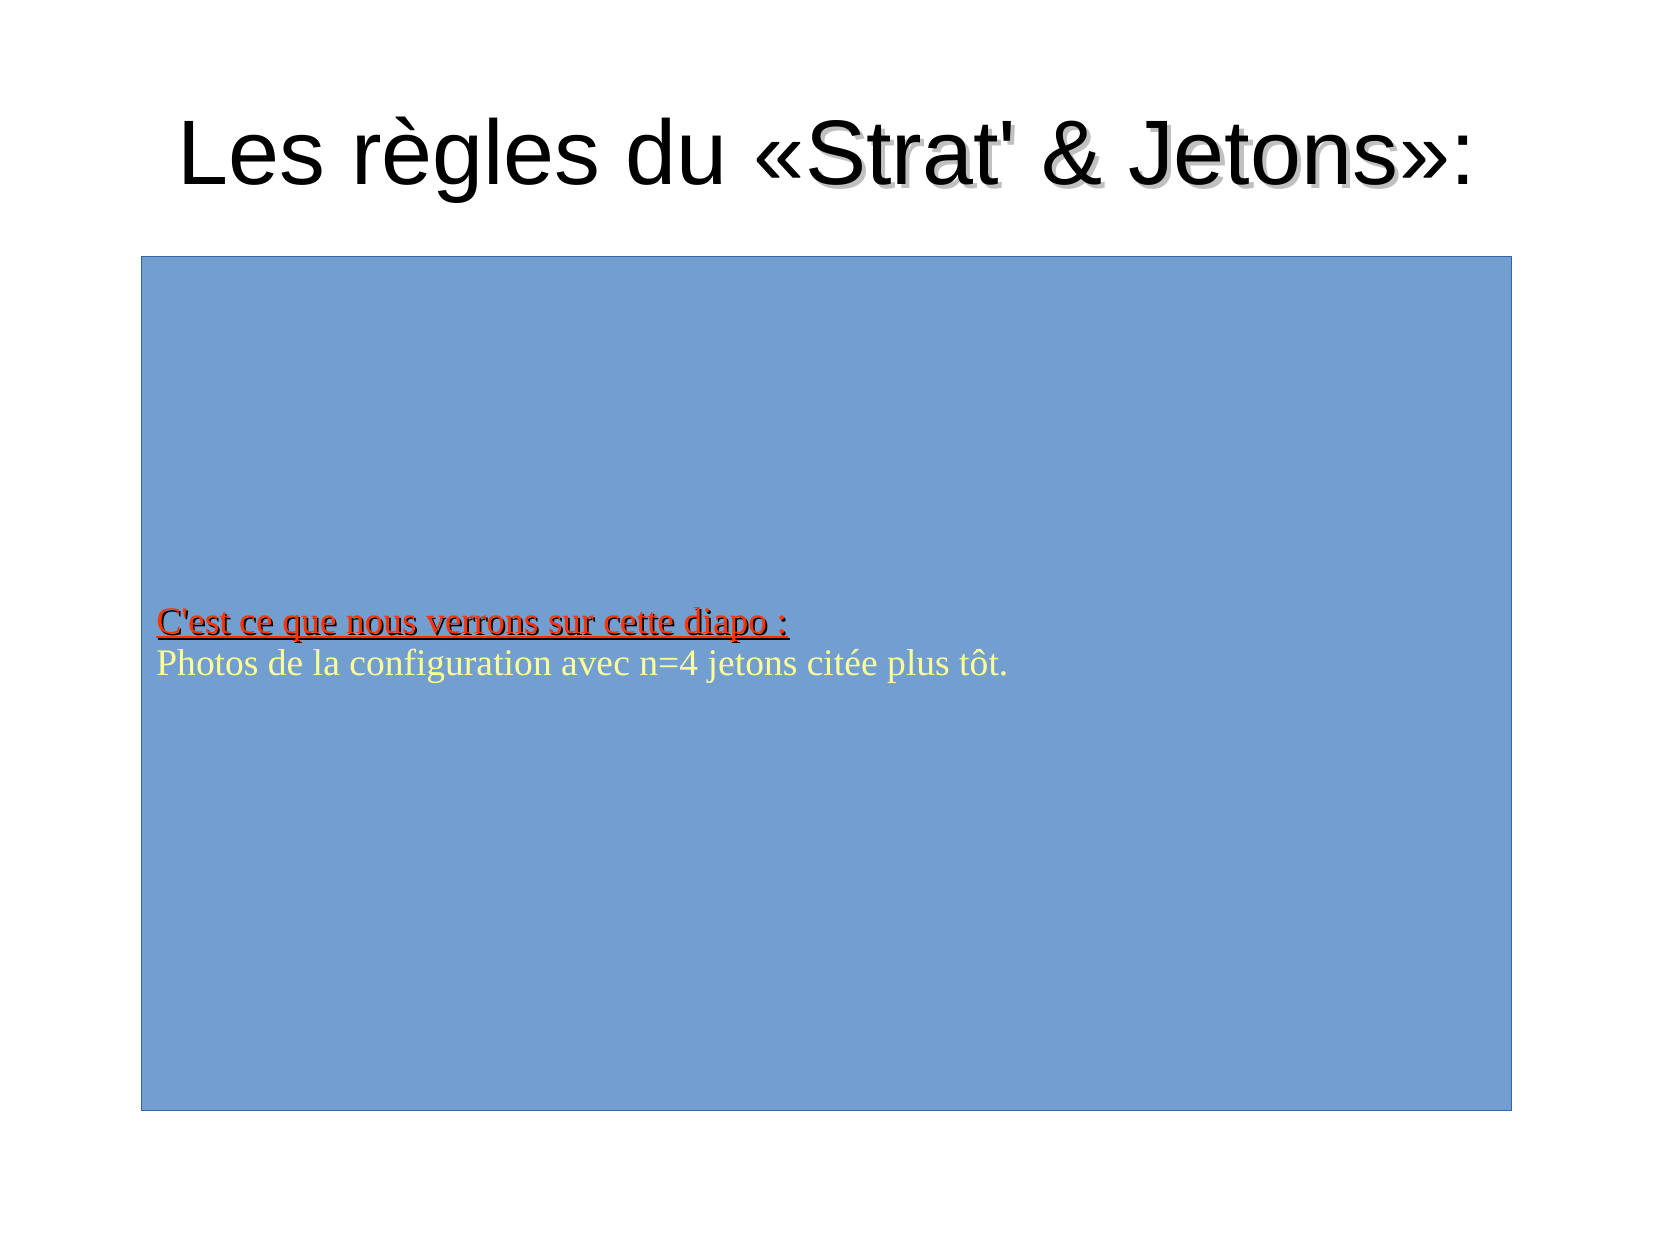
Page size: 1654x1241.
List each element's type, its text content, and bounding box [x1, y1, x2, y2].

title Les règles du «Strat' & Jetons»: [82, 49, 1571, 257]
text_box C'est ce que nous verrons sur cette diapo : Photos de la configuration avec n=4 jetons citée plus tôt. [141, 256, 1512, 1111]
